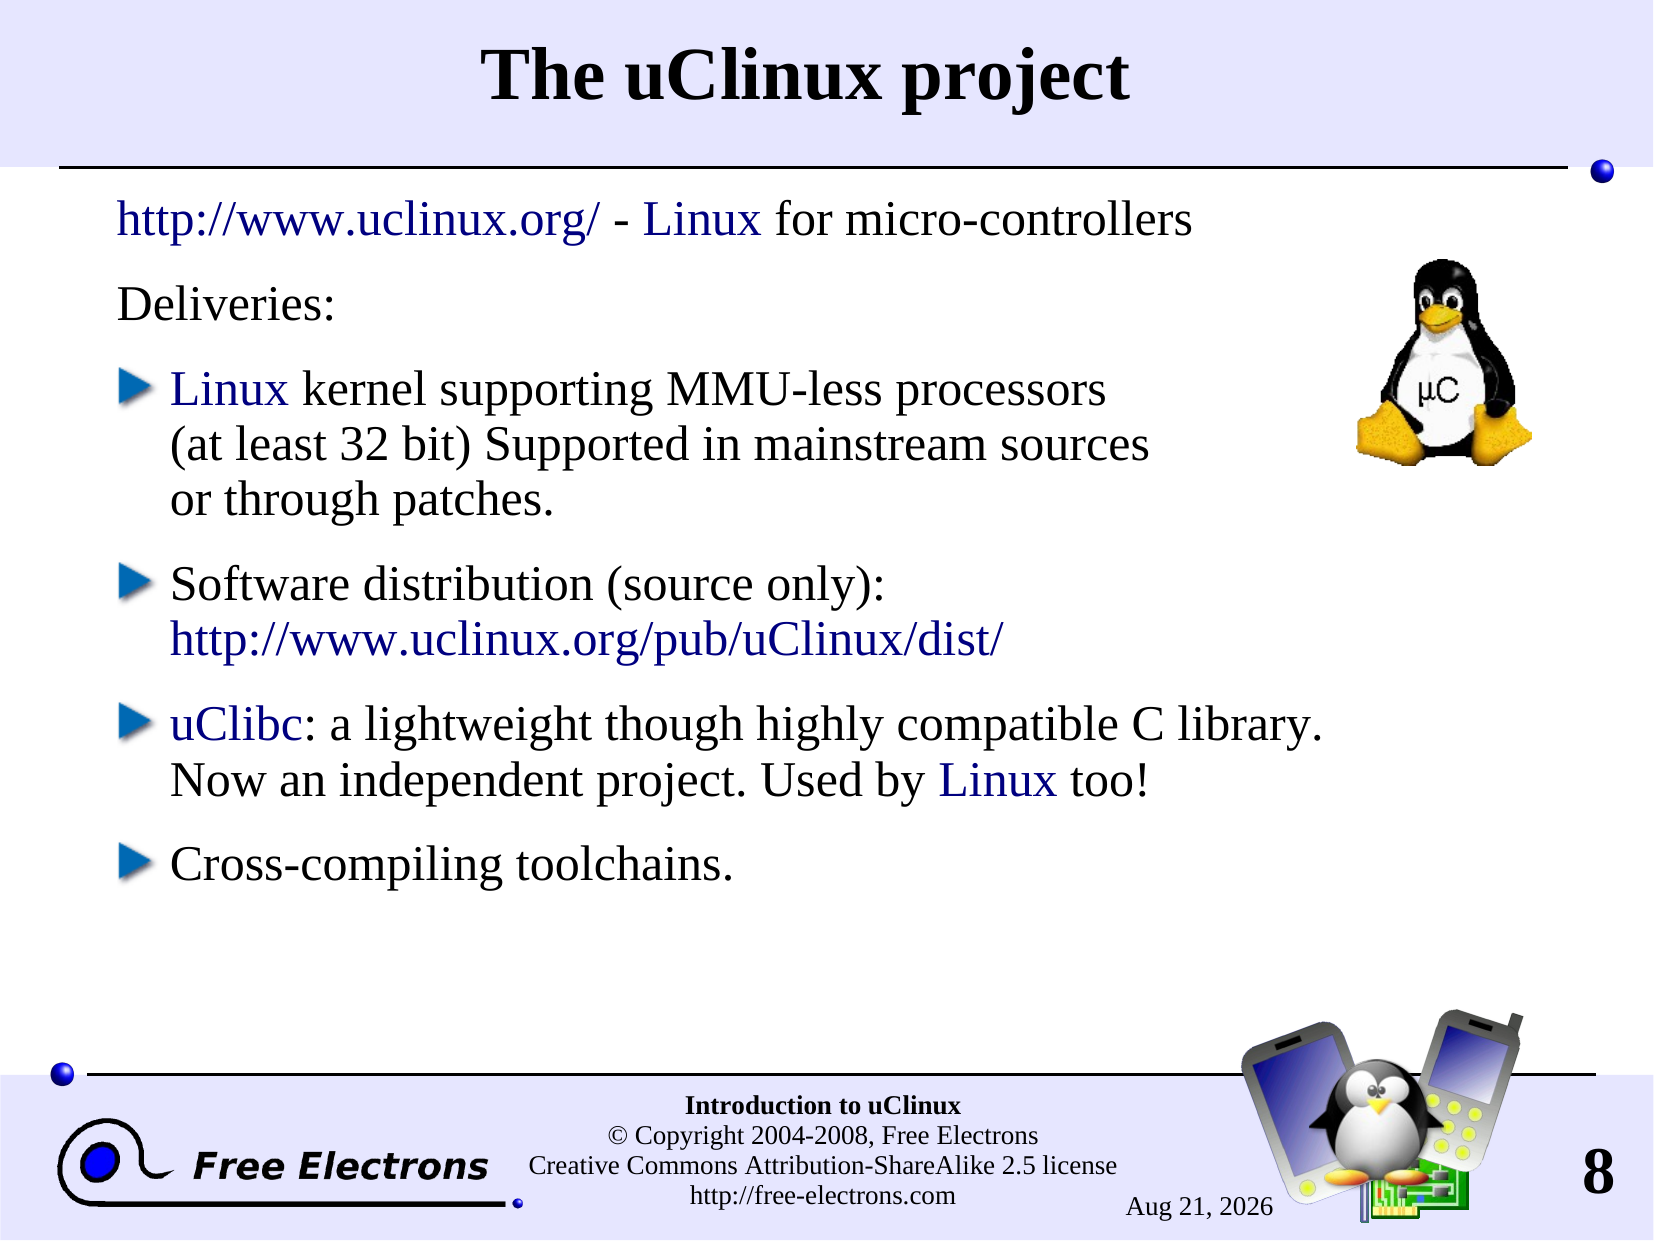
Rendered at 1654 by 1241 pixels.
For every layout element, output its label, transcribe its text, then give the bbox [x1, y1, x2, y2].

picture [1225, 1005, 1538, 1241]
title The uClinux project [60, 25, 1551, 124]
list http://www.uclinux.org/ - Linux for micro-controllers Deliveries: Linux kernel supporting MMU-less processors (at least 32 bit) Supported in mainstream sources or through patches. Software distribution (source only): http://www.uclinux.org/pub/uClinux/dist/ uClibc: a lightweight though highly compatible C library. Now an independent project. Used by Linux too! Cross-compiling toolchains. [98, 191, 1511, 1033]
picture [50, 1107, 527, 1216]
picture [1356, 259, 1532, 466]
